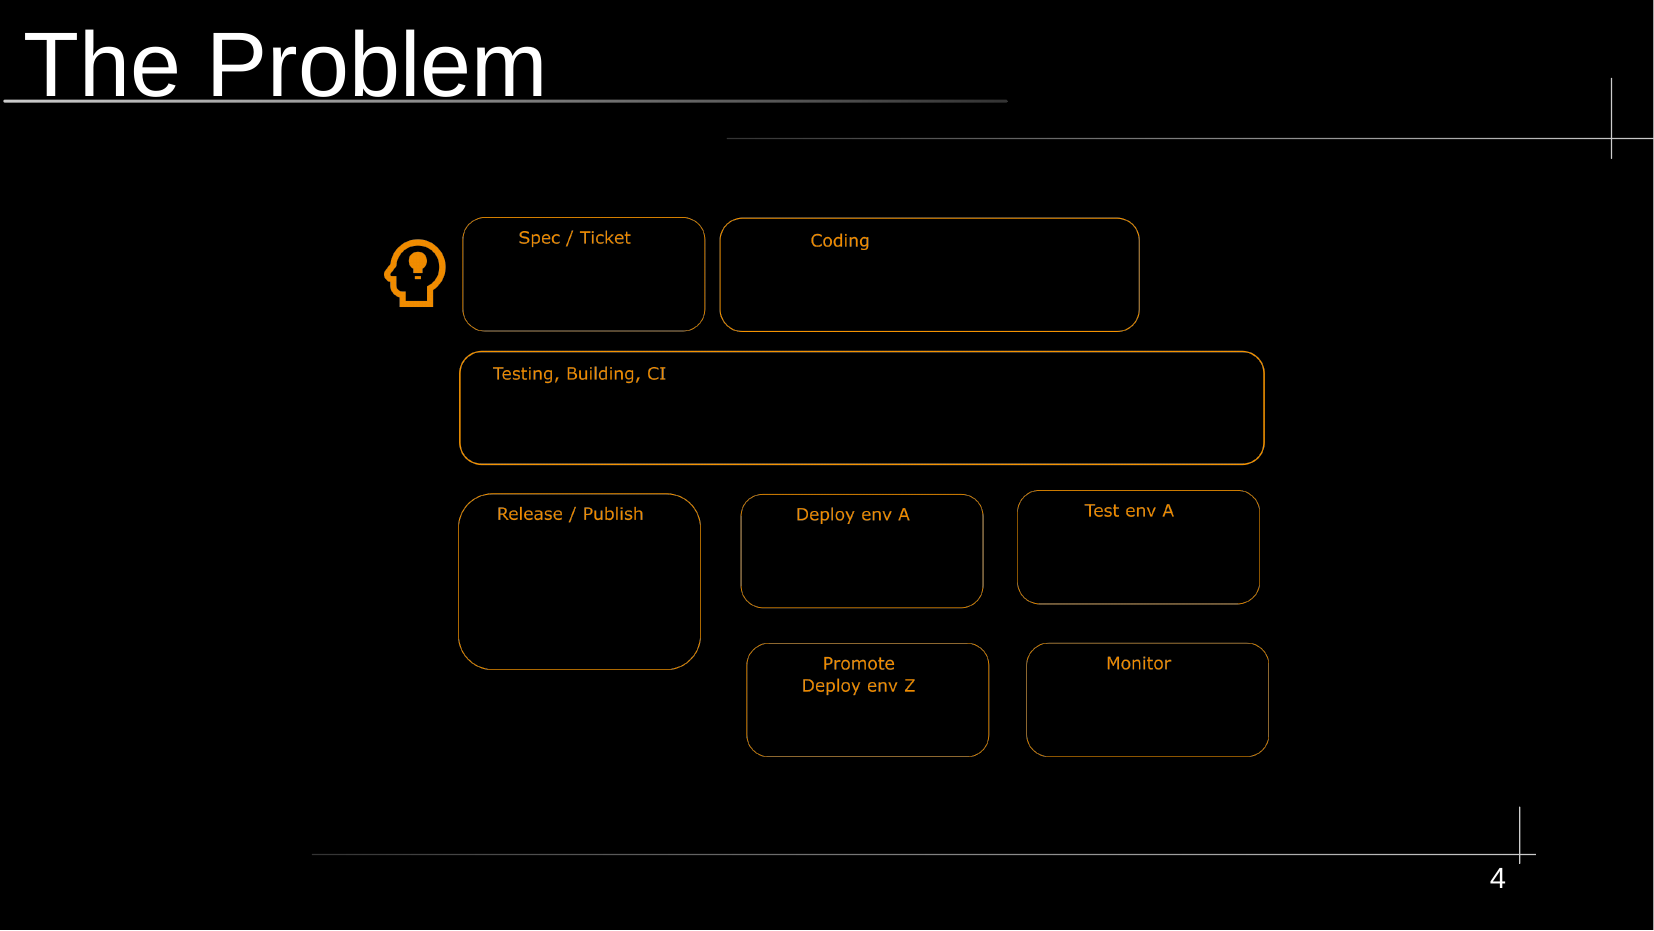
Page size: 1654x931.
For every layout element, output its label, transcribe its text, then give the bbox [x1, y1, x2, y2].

picture [384, 217, 1269, 758]
title The Problem [23, 11, 1589, 119]
